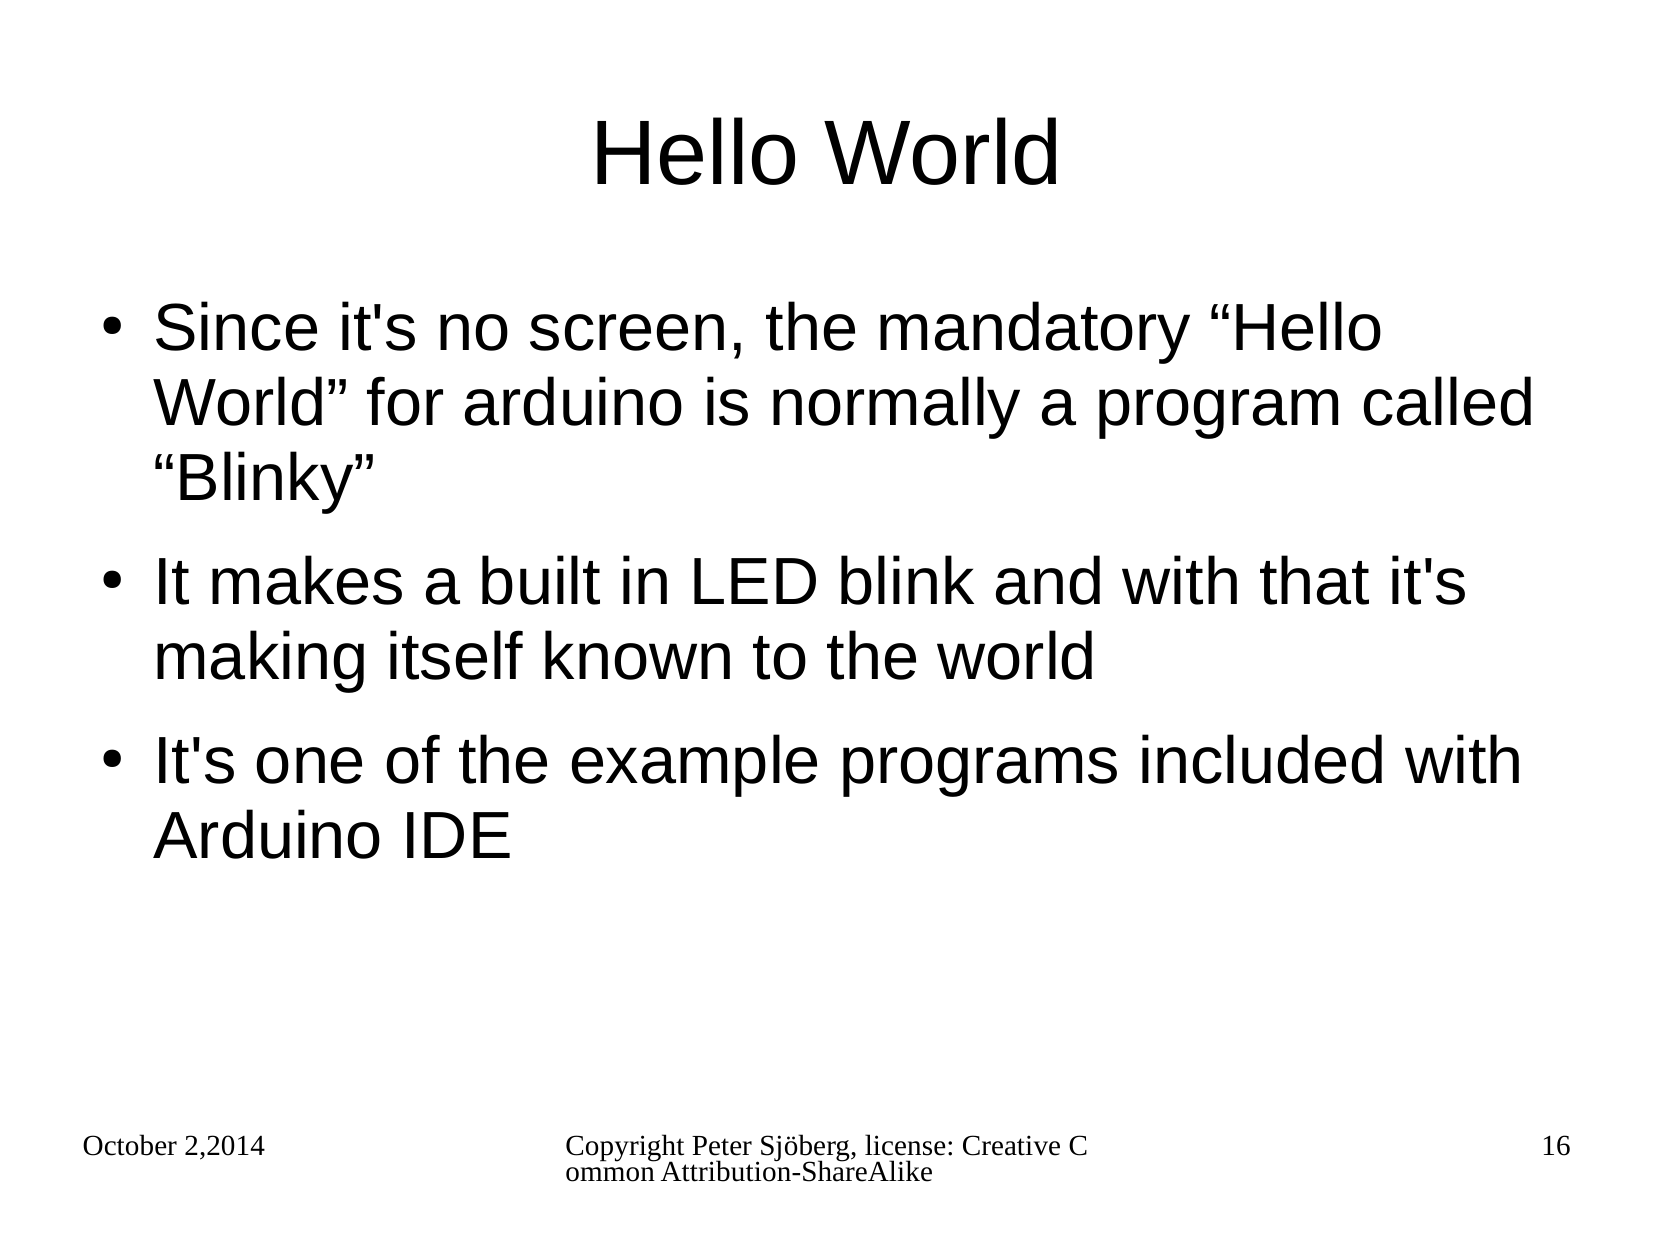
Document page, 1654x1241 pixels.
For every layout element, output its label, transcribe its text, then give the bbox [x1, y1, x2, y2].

title Hello World [82, 49, 1571, 257]
list Since it's no screen, the mandatory “Hello World” for arduino is normally a program called “Blinky” It makes a built in LED blink and with that it's making itself known to the world It's one of the example programs included with Arduino IDE [82, 290, 1571, 1010]
